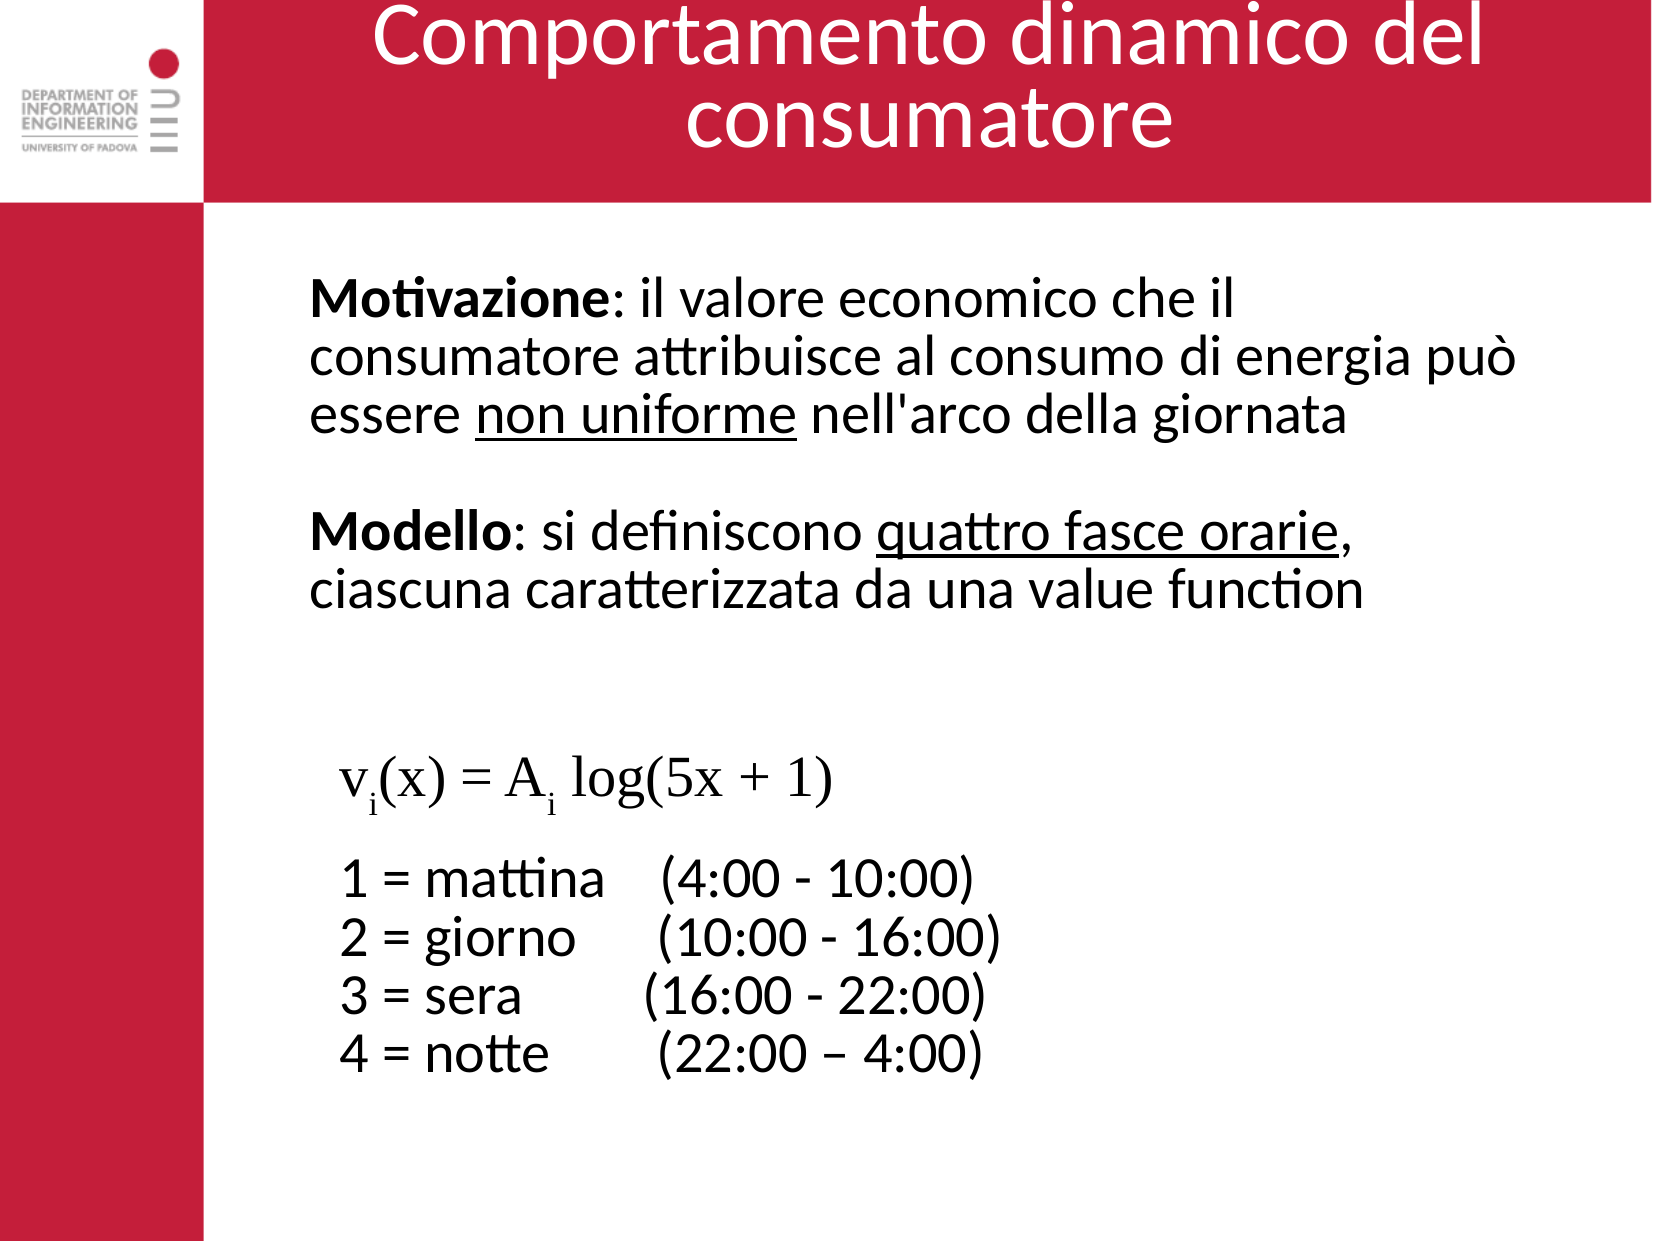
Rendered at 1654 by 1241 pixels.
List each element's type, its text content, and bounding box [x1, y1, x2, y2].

text_box Comportamento dinamico del [206, 0, 1654, 70]
picture [0, 0, 1654, 1241]
text_box vi(x) = Ai log(5x + 1) 1 = mattina (4:00 - 10:00) 2 = giorno (10:00 - 16:00) 3 = sera (16:00 - 22:00) 4 = notte (22:00 – 4:00) [324, 737, 1565, 1155]
text_box consumatore [206, 70, 1654, 198]
text_box Motivazione: il valore economico che il consumatore attribuisce al consumo di energia può essere non uniforme nell'arco della giornata Modello: si definiscono quattro fasce orarie, ciascuna caratterizzata da una value function [295, 266, 1536, 709]
